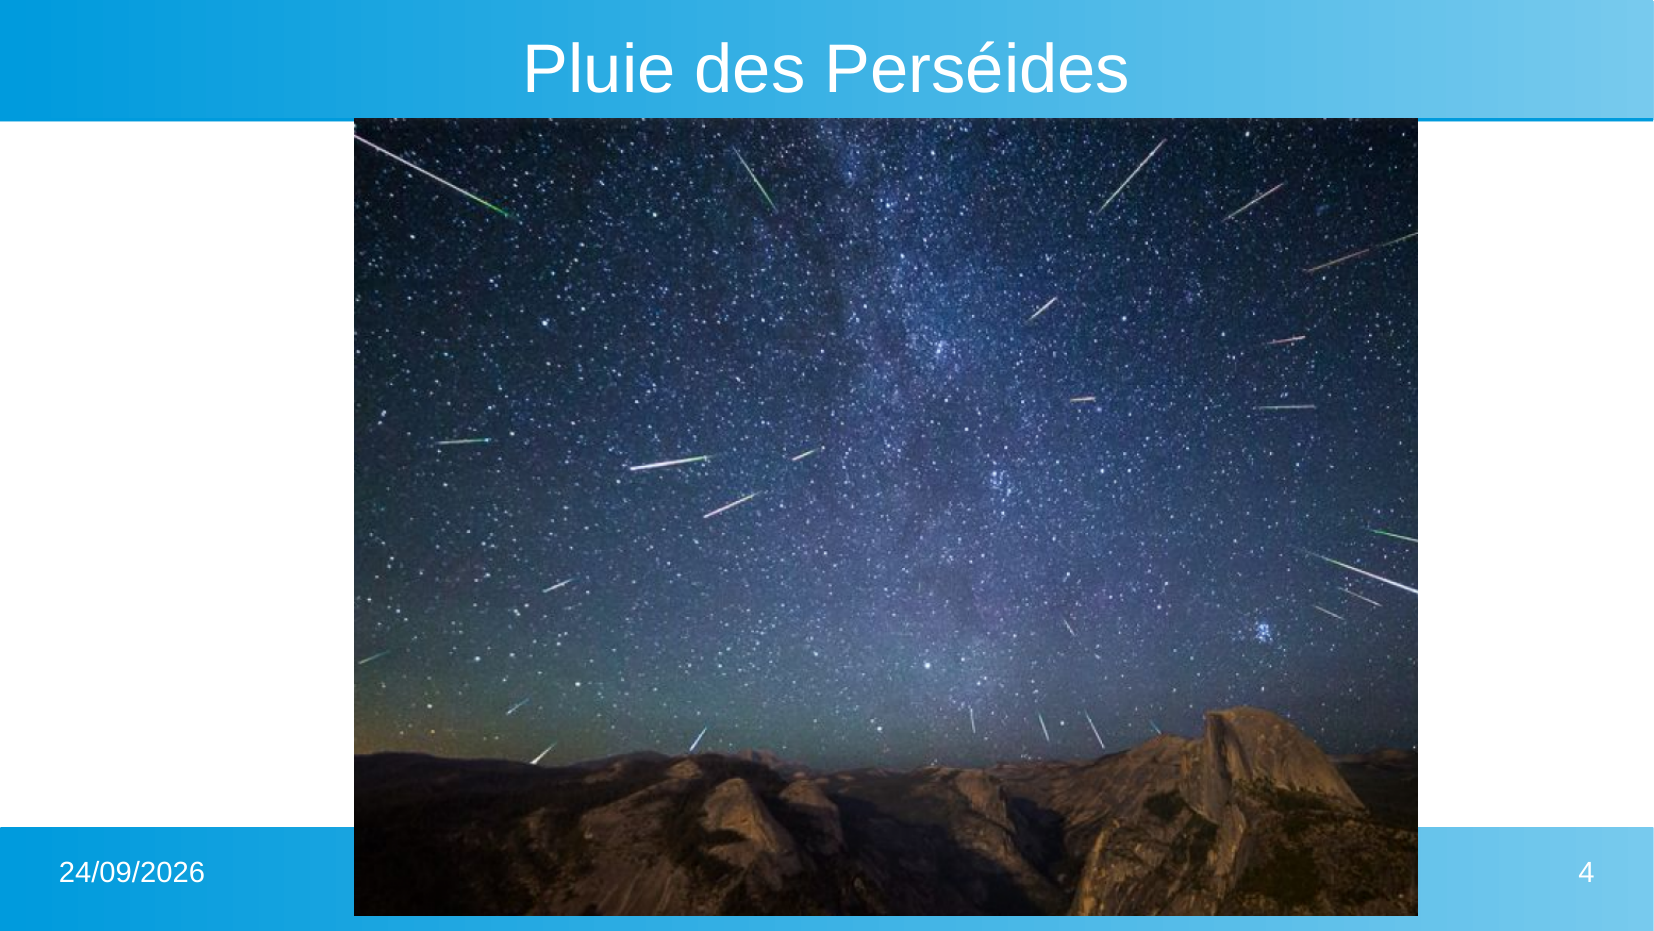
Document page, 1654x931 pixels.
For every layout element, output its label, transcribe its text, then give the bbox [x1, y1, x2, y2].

title Pluie des Perséides [59, 29, 1595, 108]
picture [354, 118, 1418, 916]
